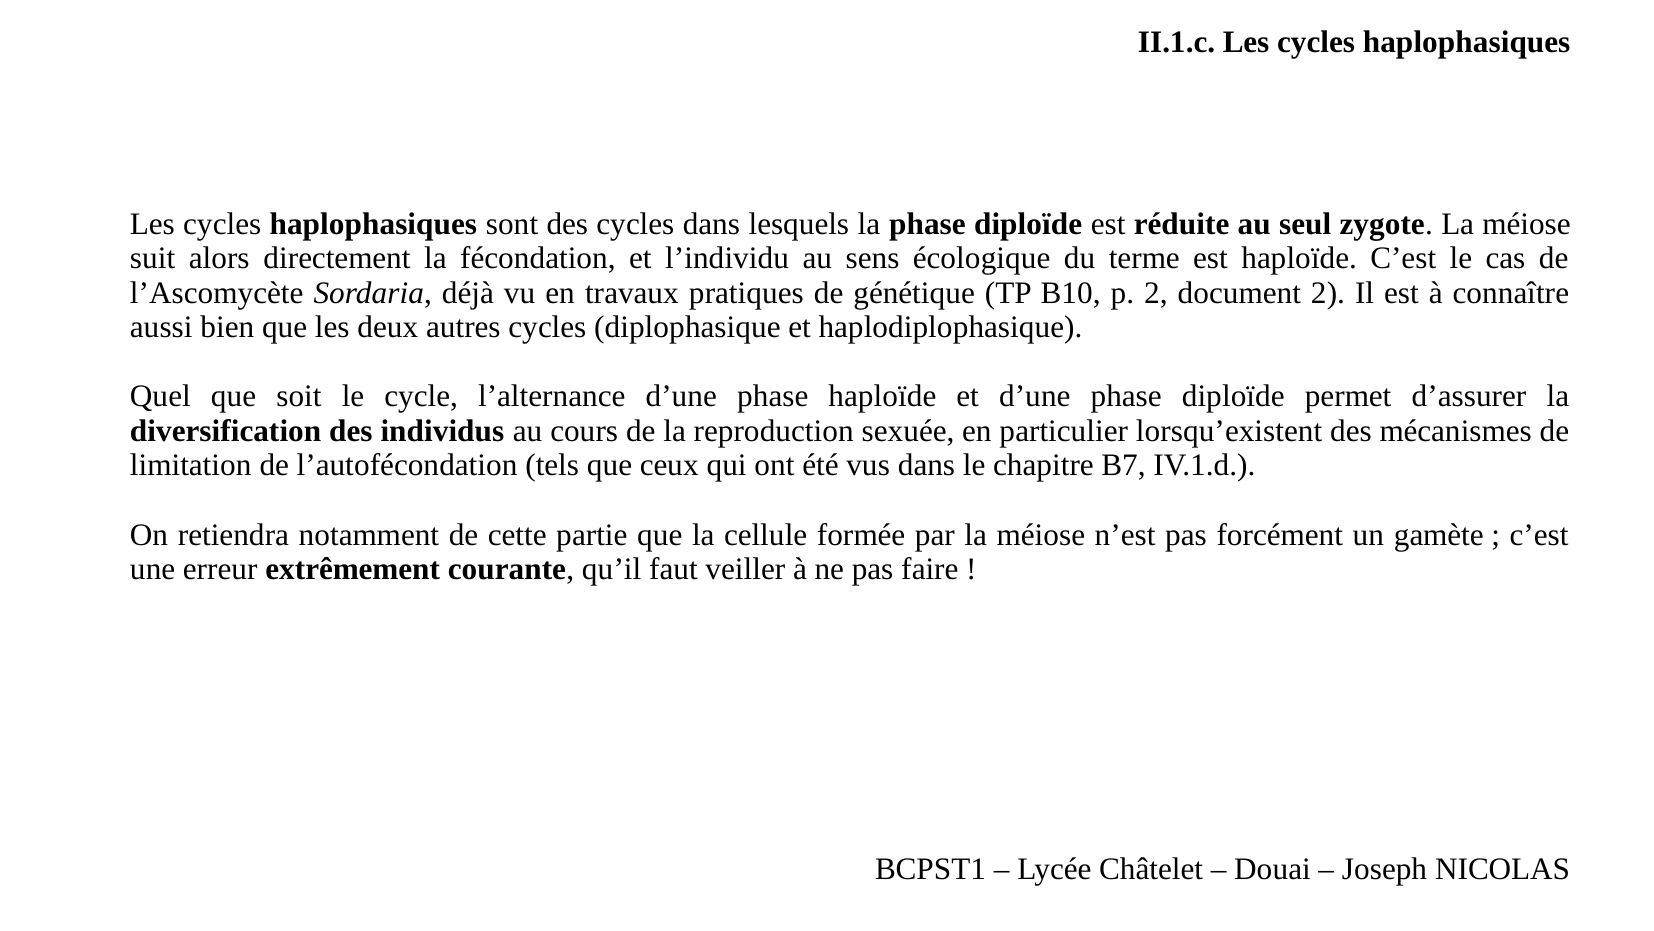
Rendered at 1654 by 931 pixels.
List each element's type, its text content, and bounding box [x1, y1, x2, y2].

text_box II.1.c. Les cycles haplophasiques [165, 5, 1572, 78]
text_box Les cycles haplophasiques sont des cycles dans lesquels la phase diploïde est réduite au seul zygote. La méiose suit alors directement la fécondation, et l’individu au sens écologique du terme est haploïde. C’est le cas de l’Ascomycète Sordaria, déjà vu en travaux pratiques de génétique (TP B10, p. 2, document 2). Il est à connaître aussi bien que les deux autres cycles (diplophasique et haplodiplophasique). Quel que soit le cycle, l’alternance d’une phase haploïde et d’une phase diploïde permet d’assurer la diversification des individus au cours de la reproduction sexuée, en particulier lorsqu’existent des mécanismes de limitation de l’autofécondation (tels que ceux qui ont été vus dans le chapitre B7, IV.1.d.). On retiendra notamment de cette partie que la cellule formée par la méiose n’est pas forcément un gamète ; c’est une erreur extrêmement courante, qu’il faut veiller à ne pas faire ! [129, 206, 1571, 926]
